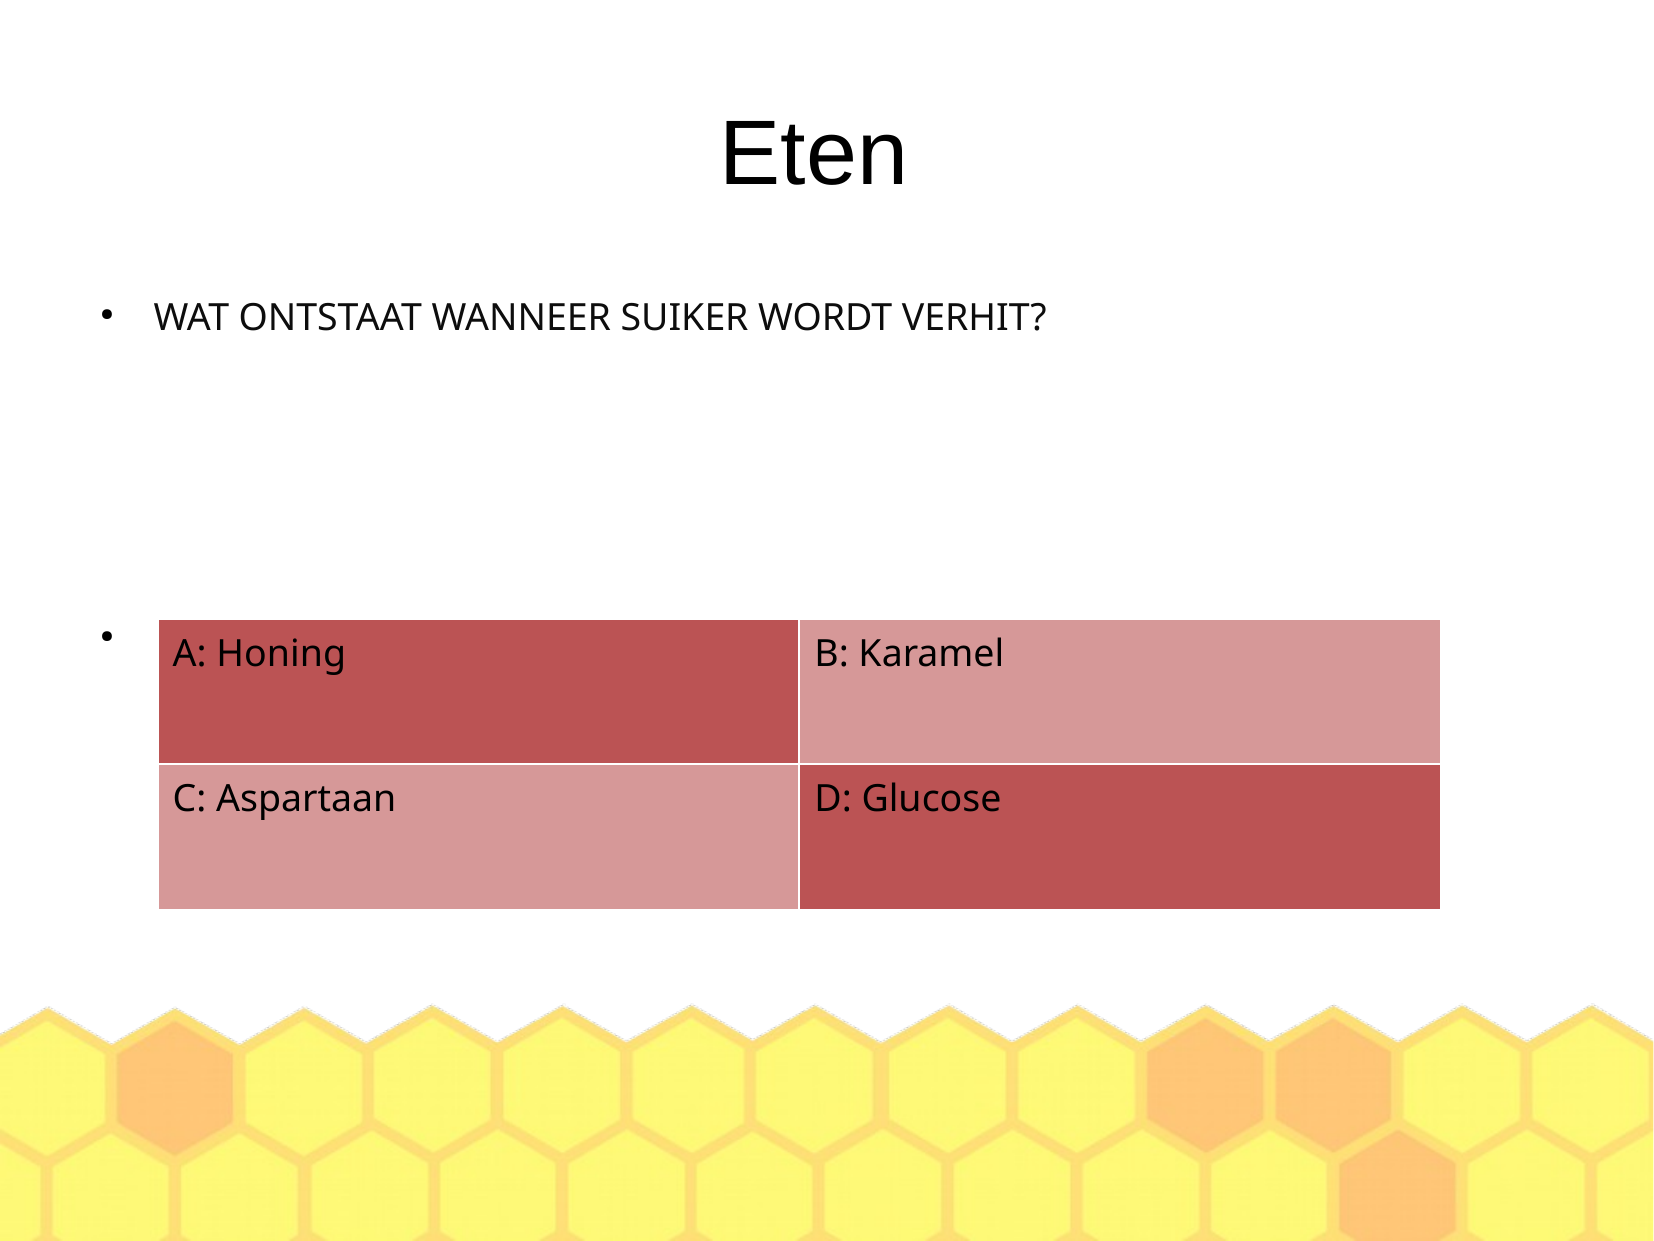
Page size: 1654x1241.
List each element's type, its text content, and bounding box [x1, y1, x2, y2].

table_header A: Honing [159, 620, 798, 763]
title Eten [82, 49, 1571, 257]
table_cell C: Aspartaan [159, 765, 798, 909]
table_cell D: Glucose [800, 765, 1440, 909]
picture [0, 1001, 1654, 1241]
list Wat ontstaat wanneer suiker wordt verhit? [82, 290, 1571, 1010]
table_header B: Karamel [800, 620, 1440, 763]
